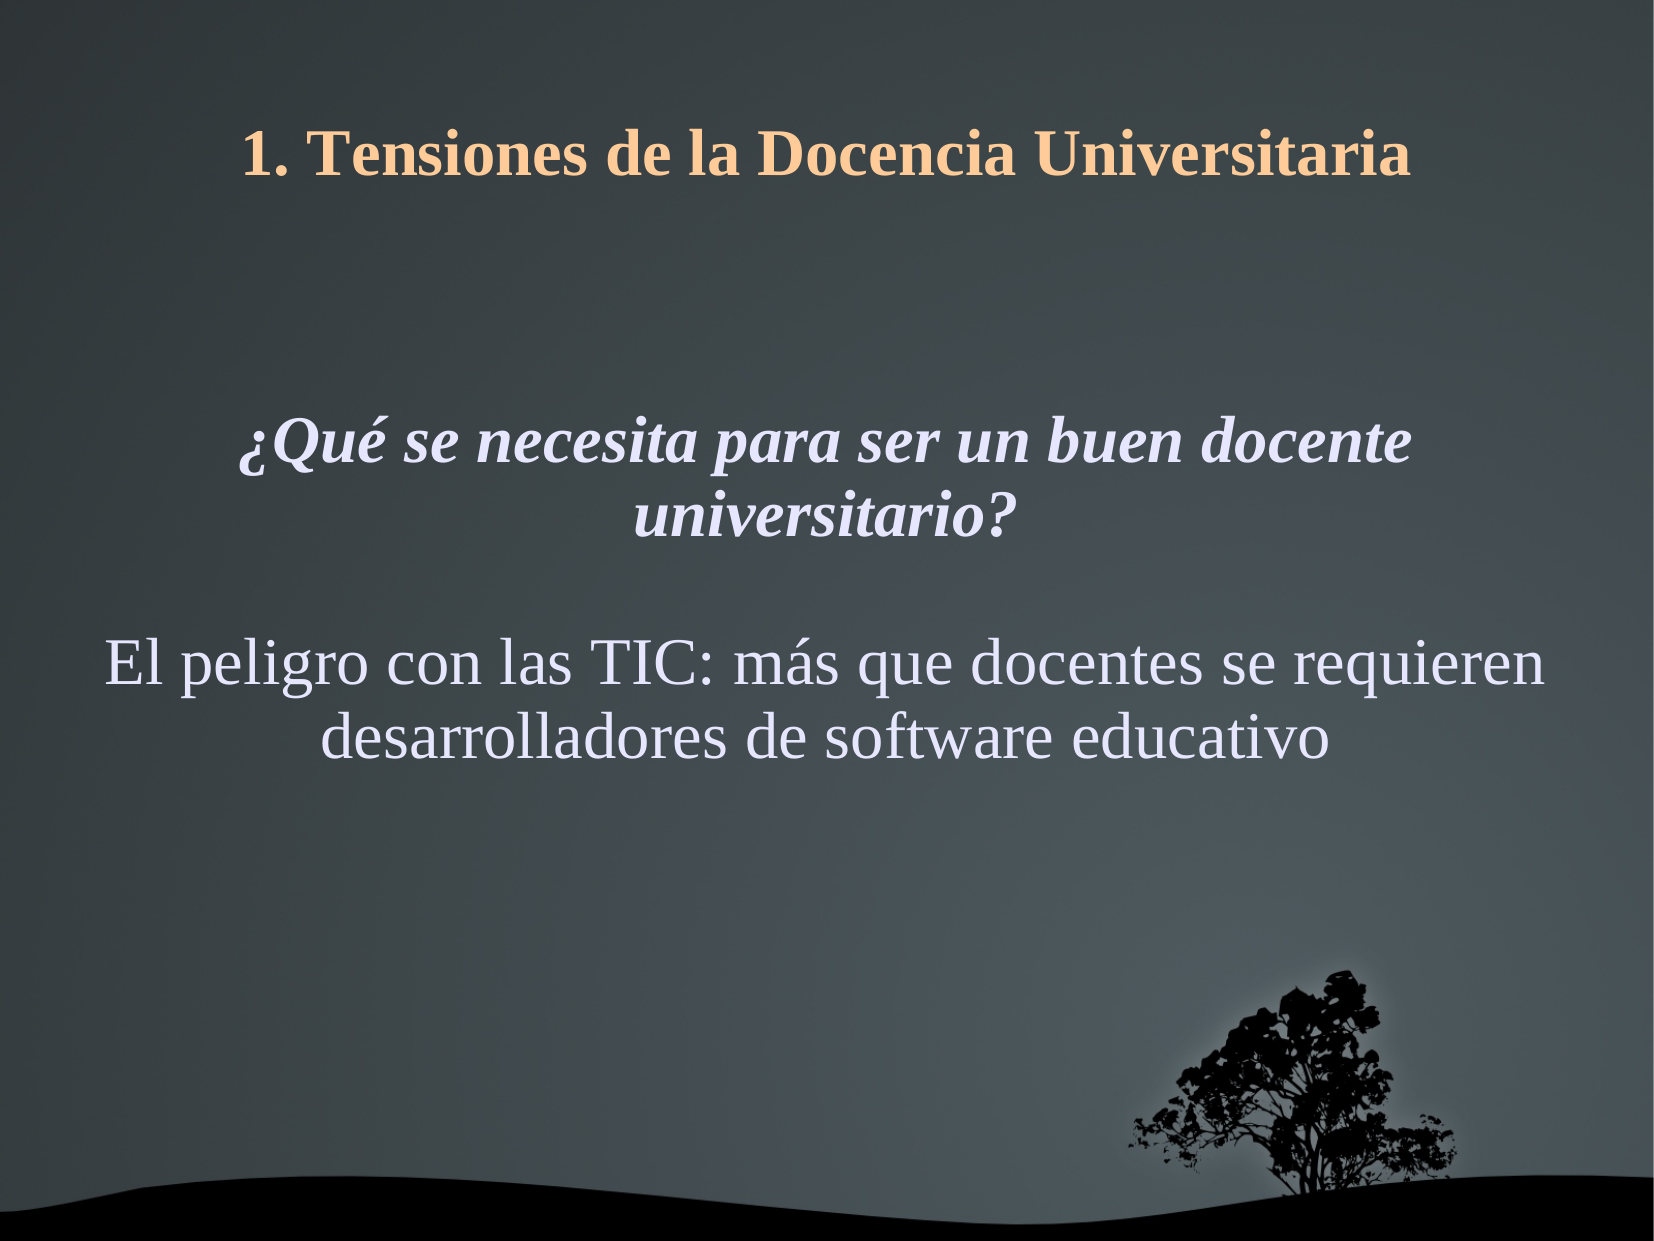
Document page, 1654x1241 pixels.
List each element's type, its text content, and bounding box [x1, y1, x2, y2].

title 1. Tensiones de la Docencia Universitaria [82, 49, 1571, 257]
subtitle ¿Qué se necesita para ser un buen docente universitario? El peligro con las TIC: más que docentes se requieren desarrolladores de software educativo [82, 290, 1571, 1109]
picture [0, 0, 1654, 1241]
